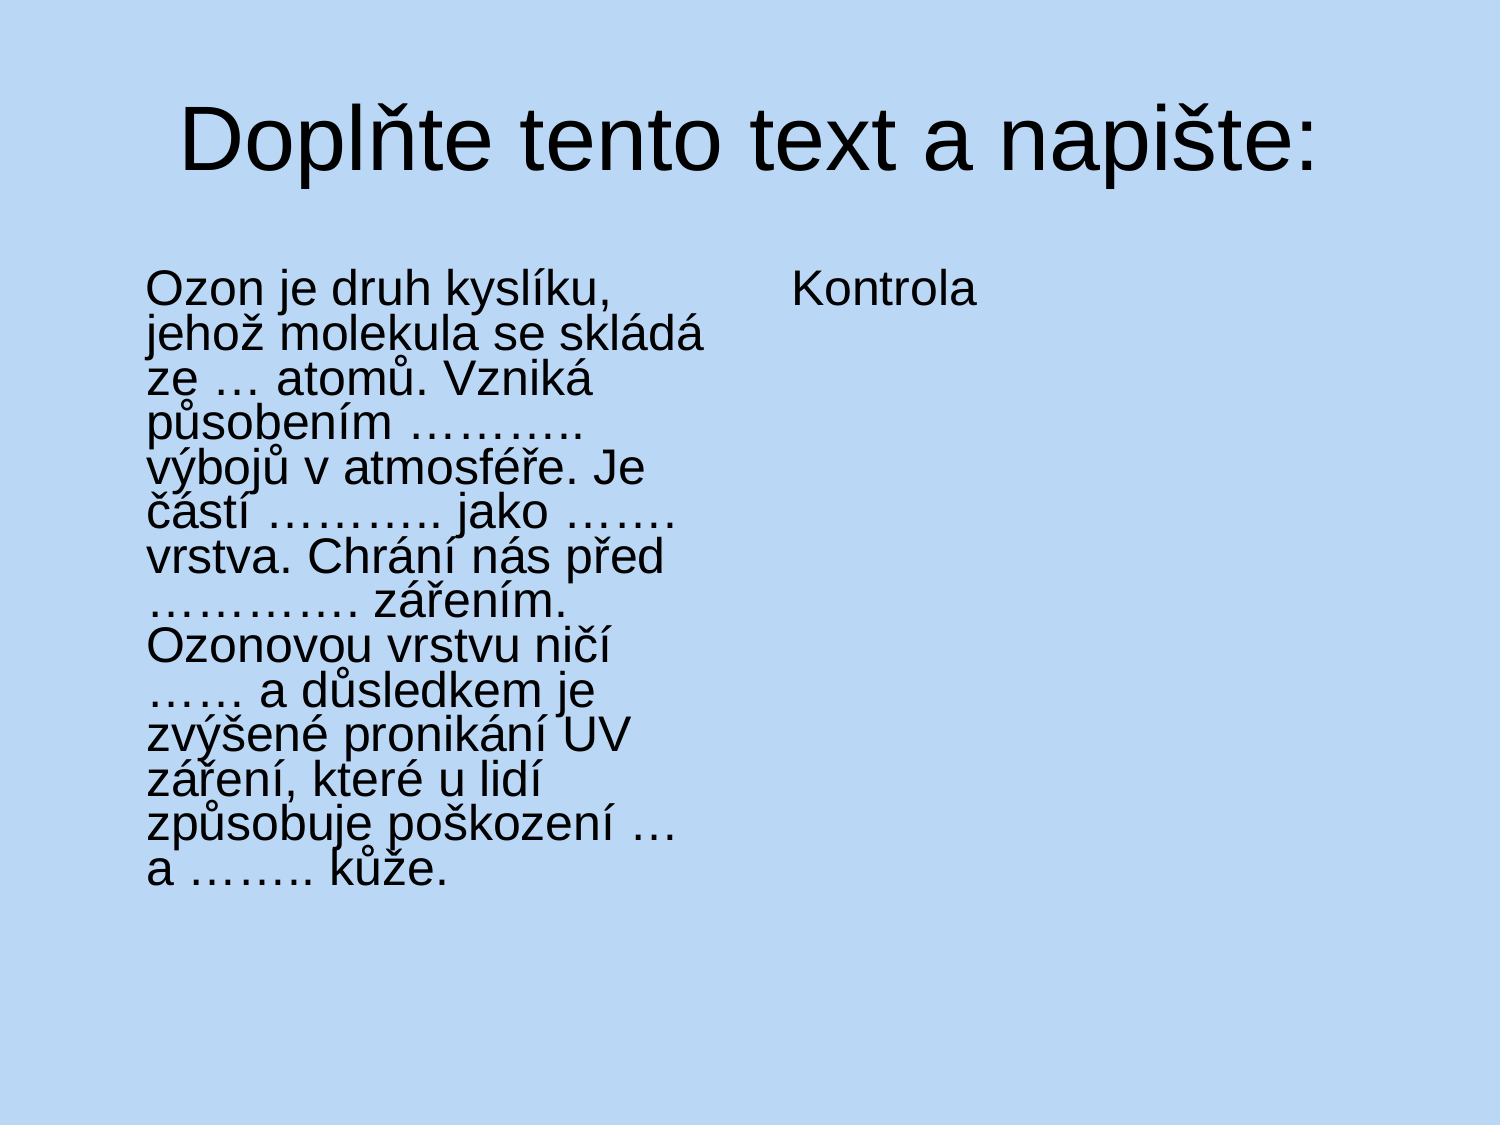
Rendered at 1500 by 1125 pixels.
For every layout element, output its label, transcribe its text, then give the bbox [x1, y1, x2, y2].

list Kontrola tří elektrických stratosféry ozonová ultrafialovým freony očí rakovinu [762, 262, 1426, 1006]
title Doplňte tento text a napište: [75, 45, 1426, 233]
list Ozon je druh kyslíku, jehož molekula se skládá ze … atomů. Vzniká působením ……….. výbojů v atmosféře. Je částí ……….. jako ……. vrstva. Chrání nás před …………. zářením. Ozonovou vrstvu ničí …… a důsledkem je zvýšené pronikání UV záření, které u lidí způsobuje poškození … a …….. kůže. [75, 262, 738, 1006]
